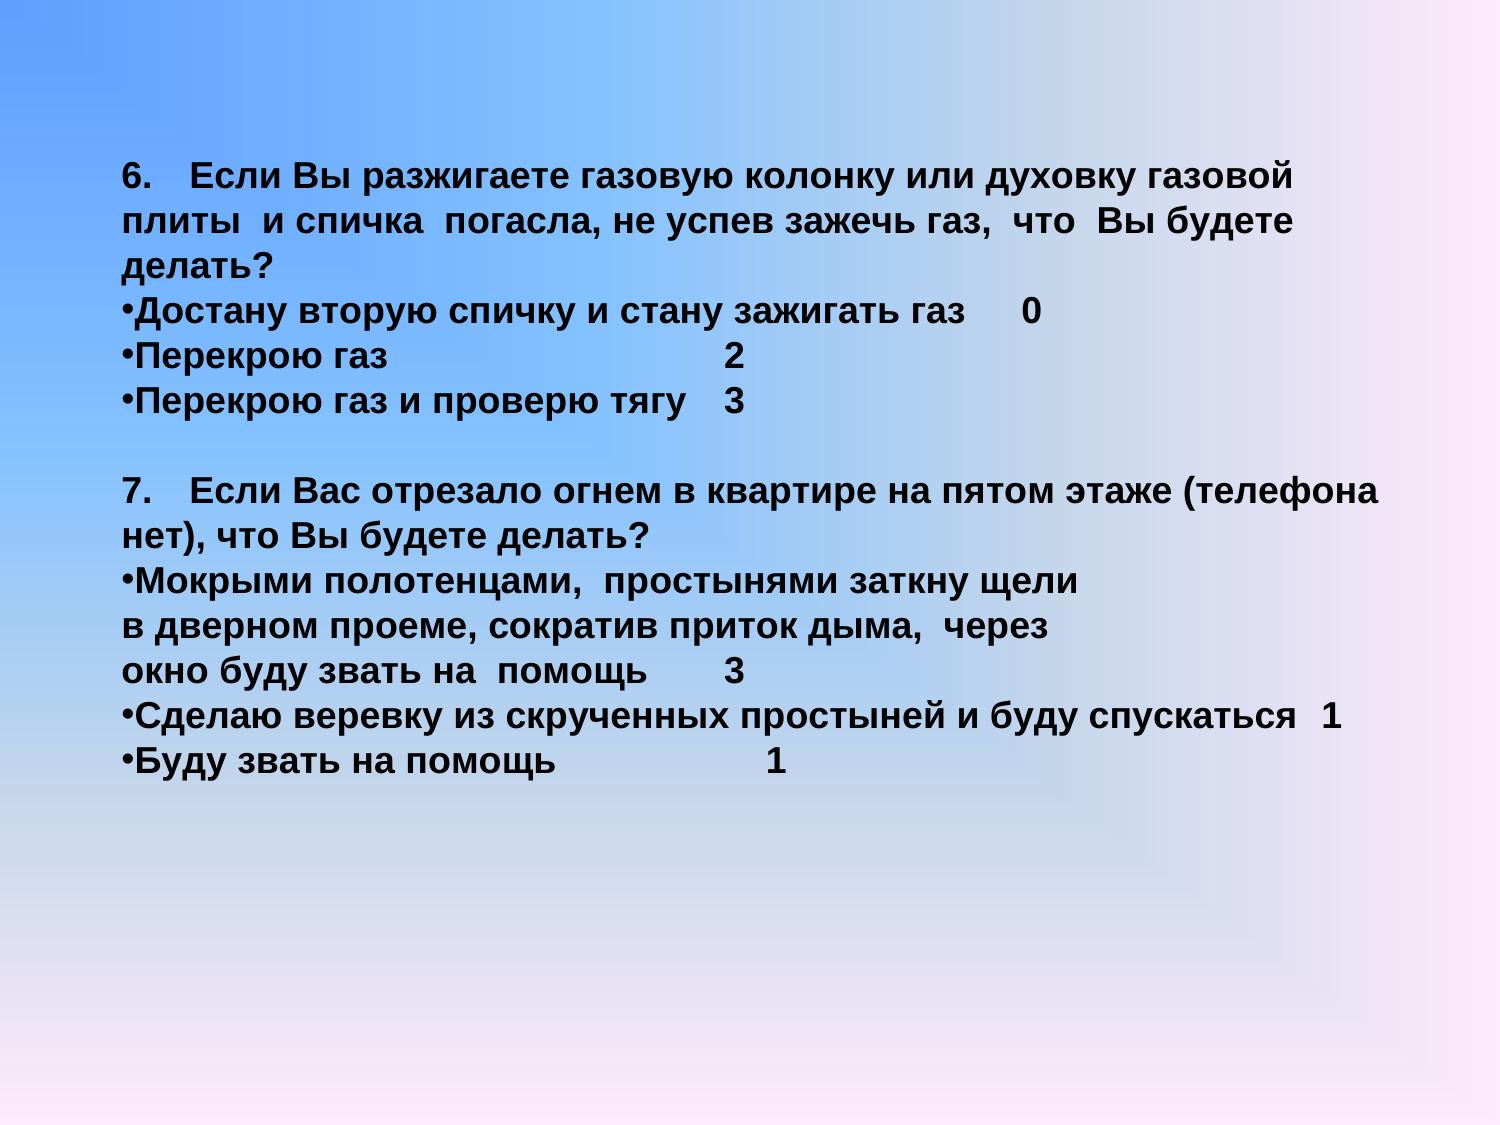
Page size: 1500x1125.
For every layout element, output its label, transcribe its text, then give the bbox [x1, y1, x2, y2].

text_box 6. Если Вы разжигаете газовую колонку или духовку газовой плиты и спичка погасла, не успев зажечь газ, что Вы будете делать? Достану вторую спичку и стану зажигать газ 0 Перекрою газ 2 Перекрою газ и проверю тягу 3 7. Если Вас отрезало огнем в квартире на пятом этаже (телефона нет), что Вы будете делать? Мокрыми полотенцами, простынями заткну щели в дверном проеме, сократив приток дыма, через окно буду звать на помощь 3 Сделаю веревку из скрученных простыней и буду спускаться 1 Буду звать на помощь 1 [106, 143, 1394, 789]
picture [0, 0, 1500, 1125]
